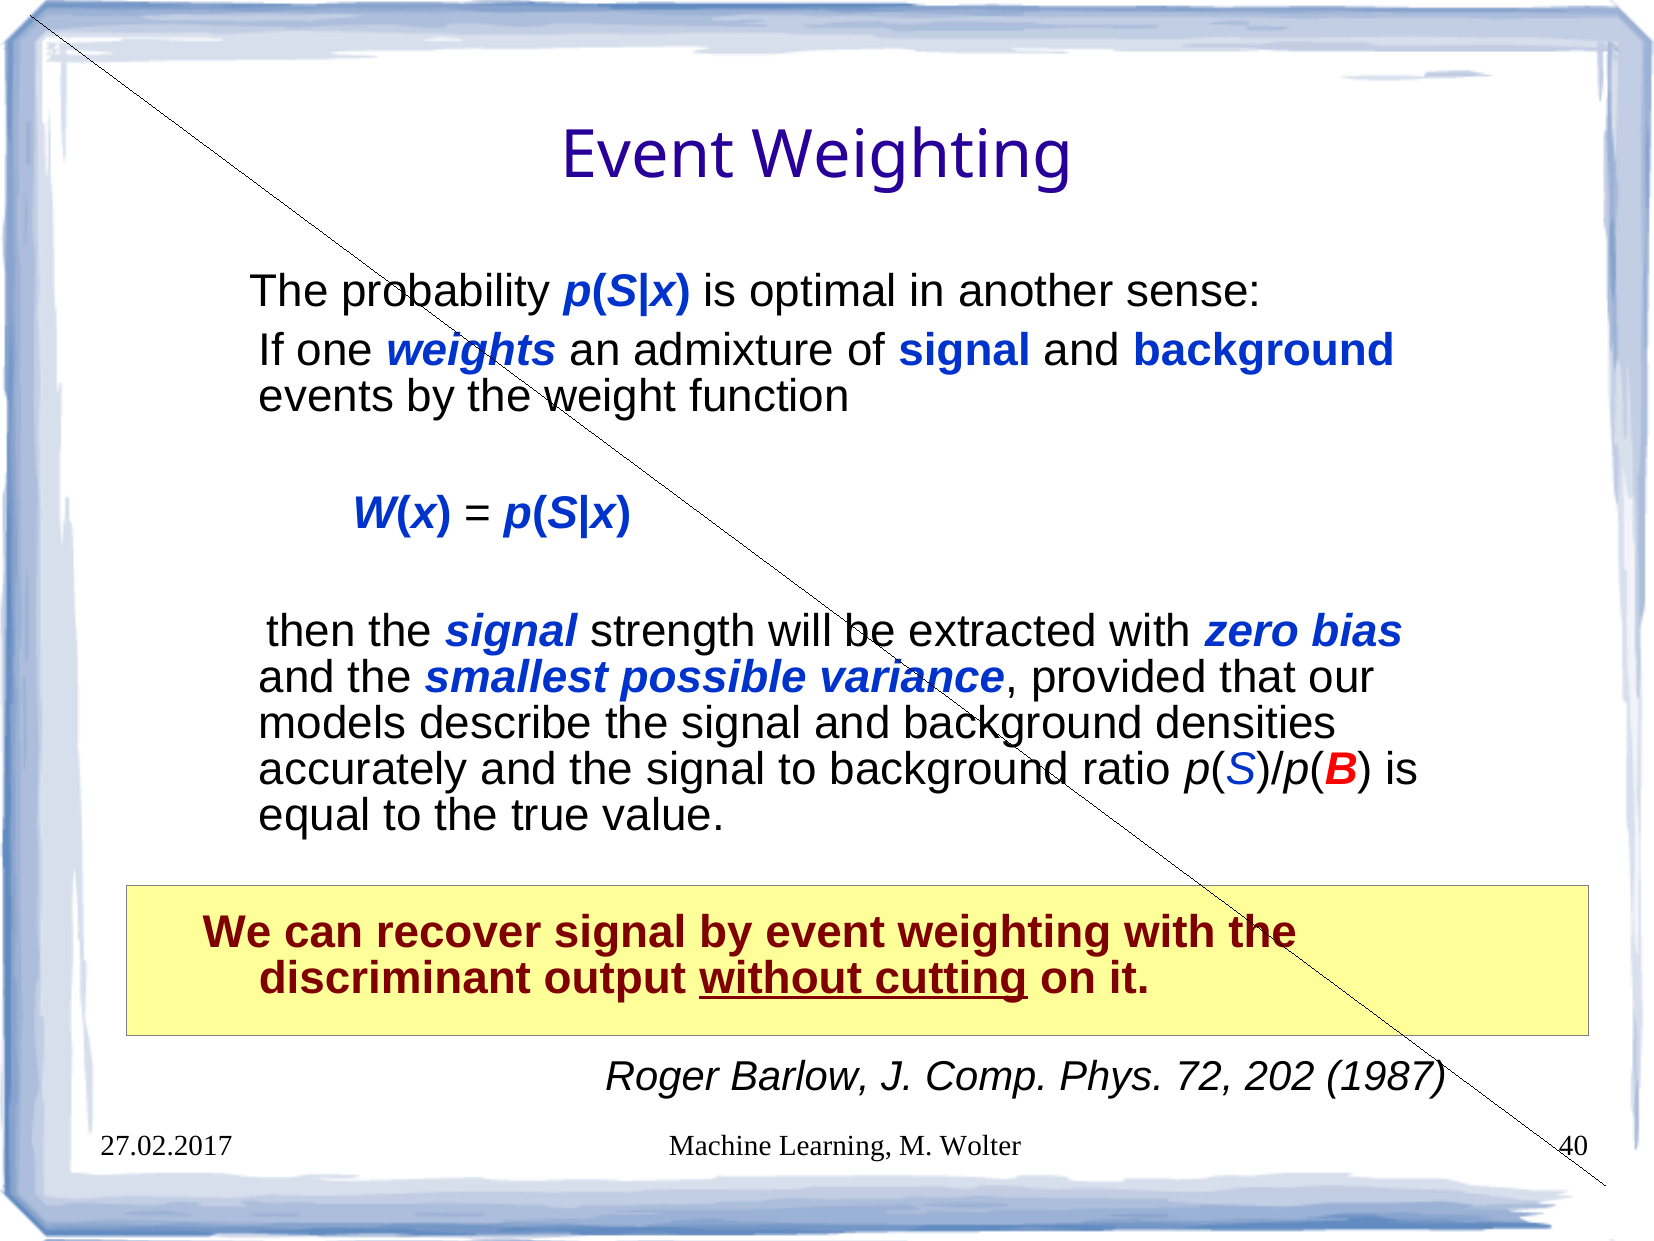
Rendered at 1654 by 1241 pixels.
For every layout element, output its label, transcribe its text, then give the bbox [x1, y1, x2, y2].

text_box [126, 885, 187, 1036]
title Event Weighting [180, 40, 1456, 263]
picture [0, 0, 1654, 1241]
list The probability p(S|x) is optimal in another sense: If one weights an admixture of signal and background events by the weight function W(x) = p(S|x) then the signal strength will be extracted with zero bias and the smallest possible variance, provided that our models describe the signal and background densities accurately and the signal to background ratio p(S)/p(B) is equal to the true value. We can recover signal by event weighting with the discriminant output without cutting on it. Roger Barlow, J. Comp. Phys. 72, 202 (1987) [187, 262, 1463, 1167]
text_box [1463, 885, 1589, 1036]
